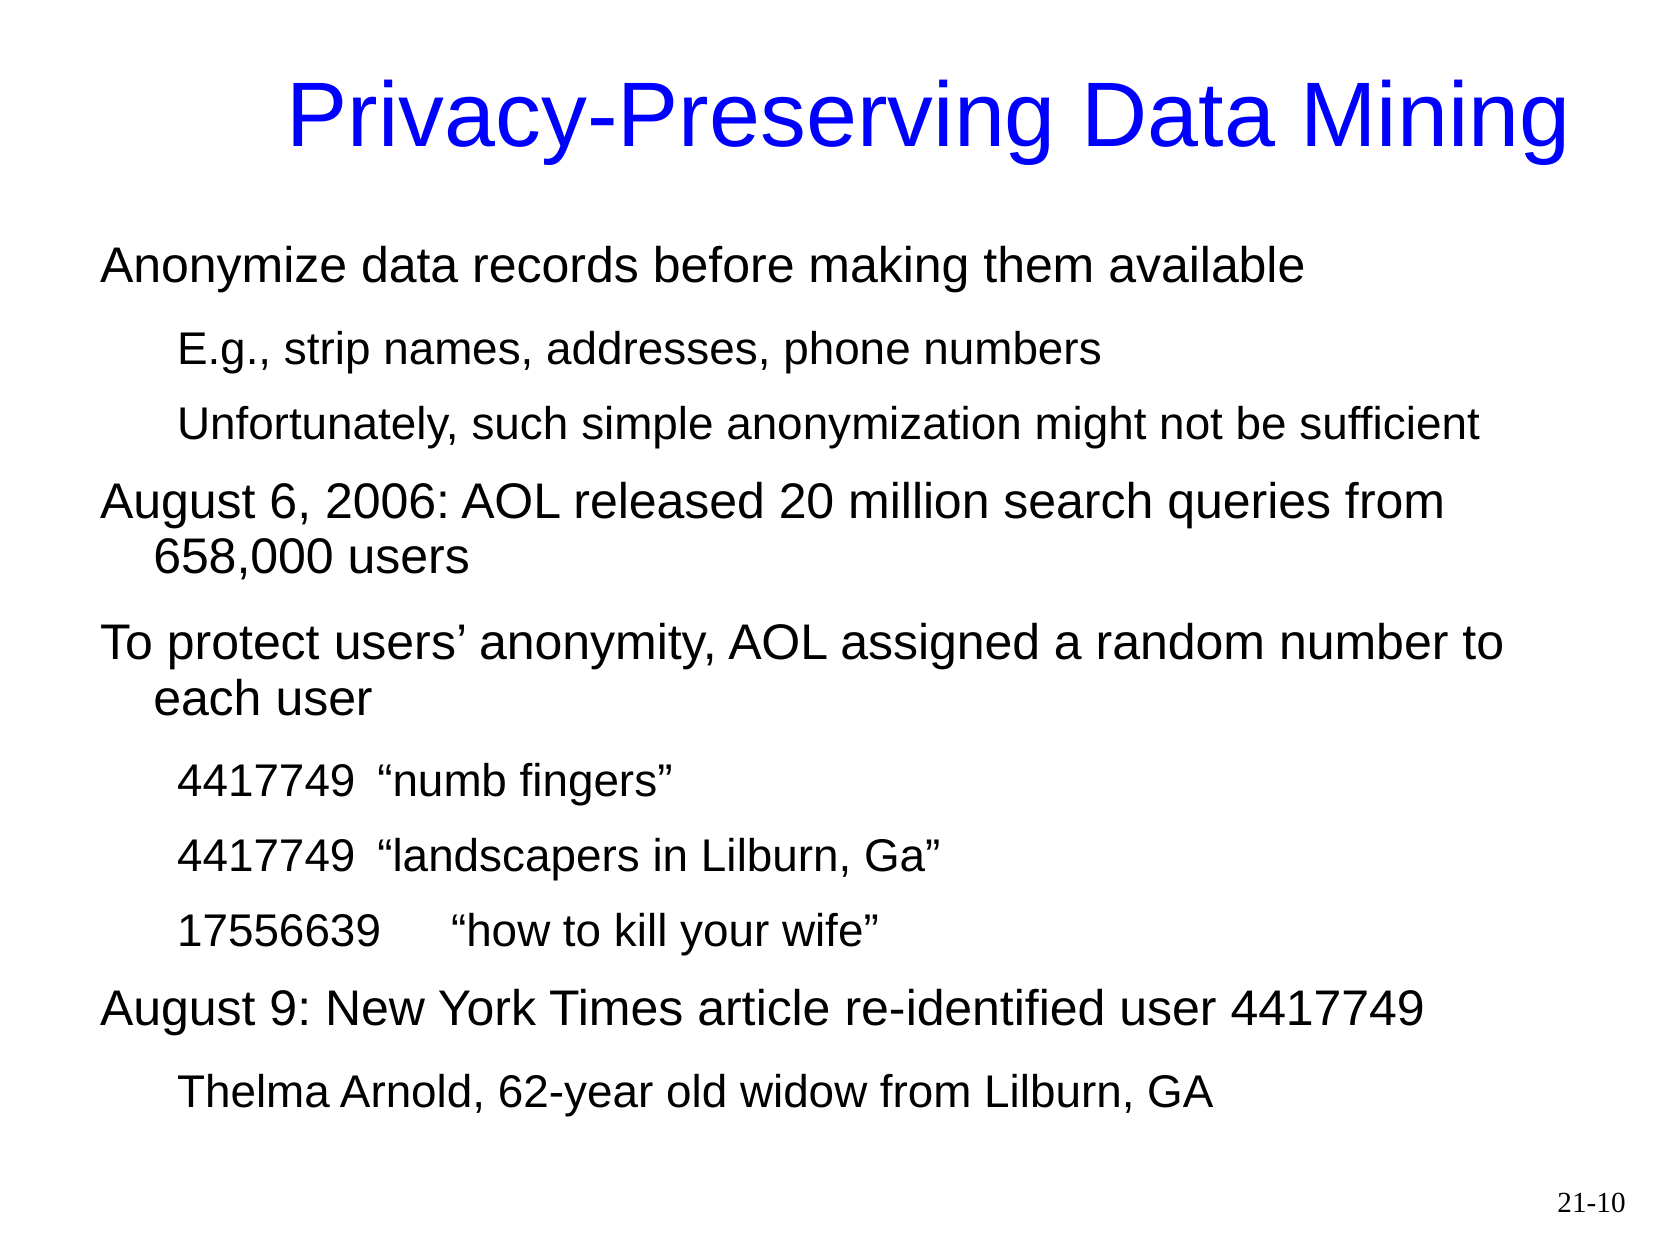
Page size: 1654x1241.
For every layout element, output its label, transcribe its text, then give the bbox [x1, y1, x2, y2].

list Anonymize data records before making them available E.g., strip names, addresses, phone numbers Unfortunately, such simple anonymization might not be sufficient August 6, 2006: AOL released 20 million search queries from 658,000 users To protect users’ anonymity, AOL assigned a random number to each user 4417749 “numb fingers” 4417749 “landscapers in Lilburn, Ga” 17556639 “how to kill your wife” August 9: New York Times article re-identified user 4417749 Thelma Arnold, 62-year old widow from Lilburn, GA [82, 237, 1571, 1170]
title Privacy-Preserving Data Mining [84, 11, 1573, 218]
